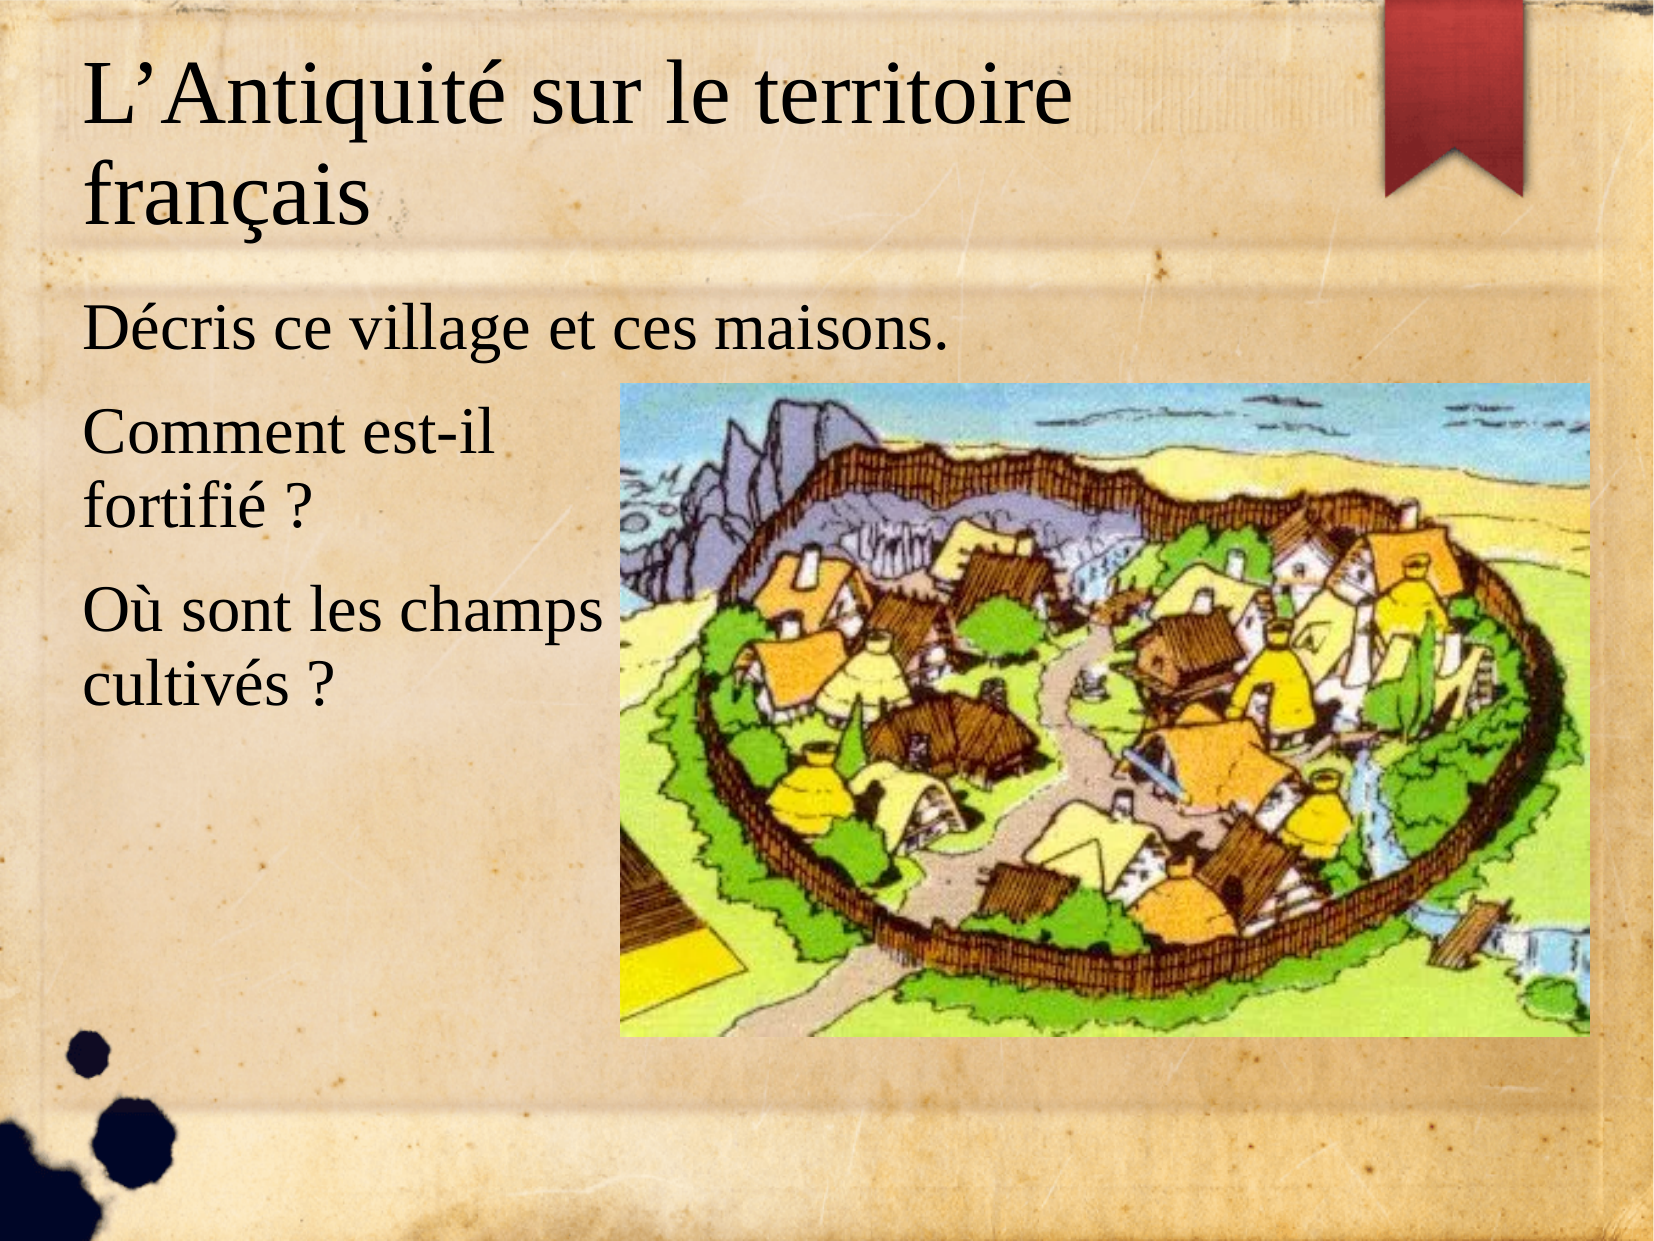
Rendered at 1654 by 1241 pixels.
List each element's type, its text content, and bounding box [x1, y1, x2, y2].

picture [0, 0, 1654, 1241]
title L’Antiquité sur le territoire français [82, 41, 1347, 245]
list Décris ce village et ces maisons. Comment est-il fortifié ? Où sont les champs cultivés ? [82, 290, 1571, 1010]
